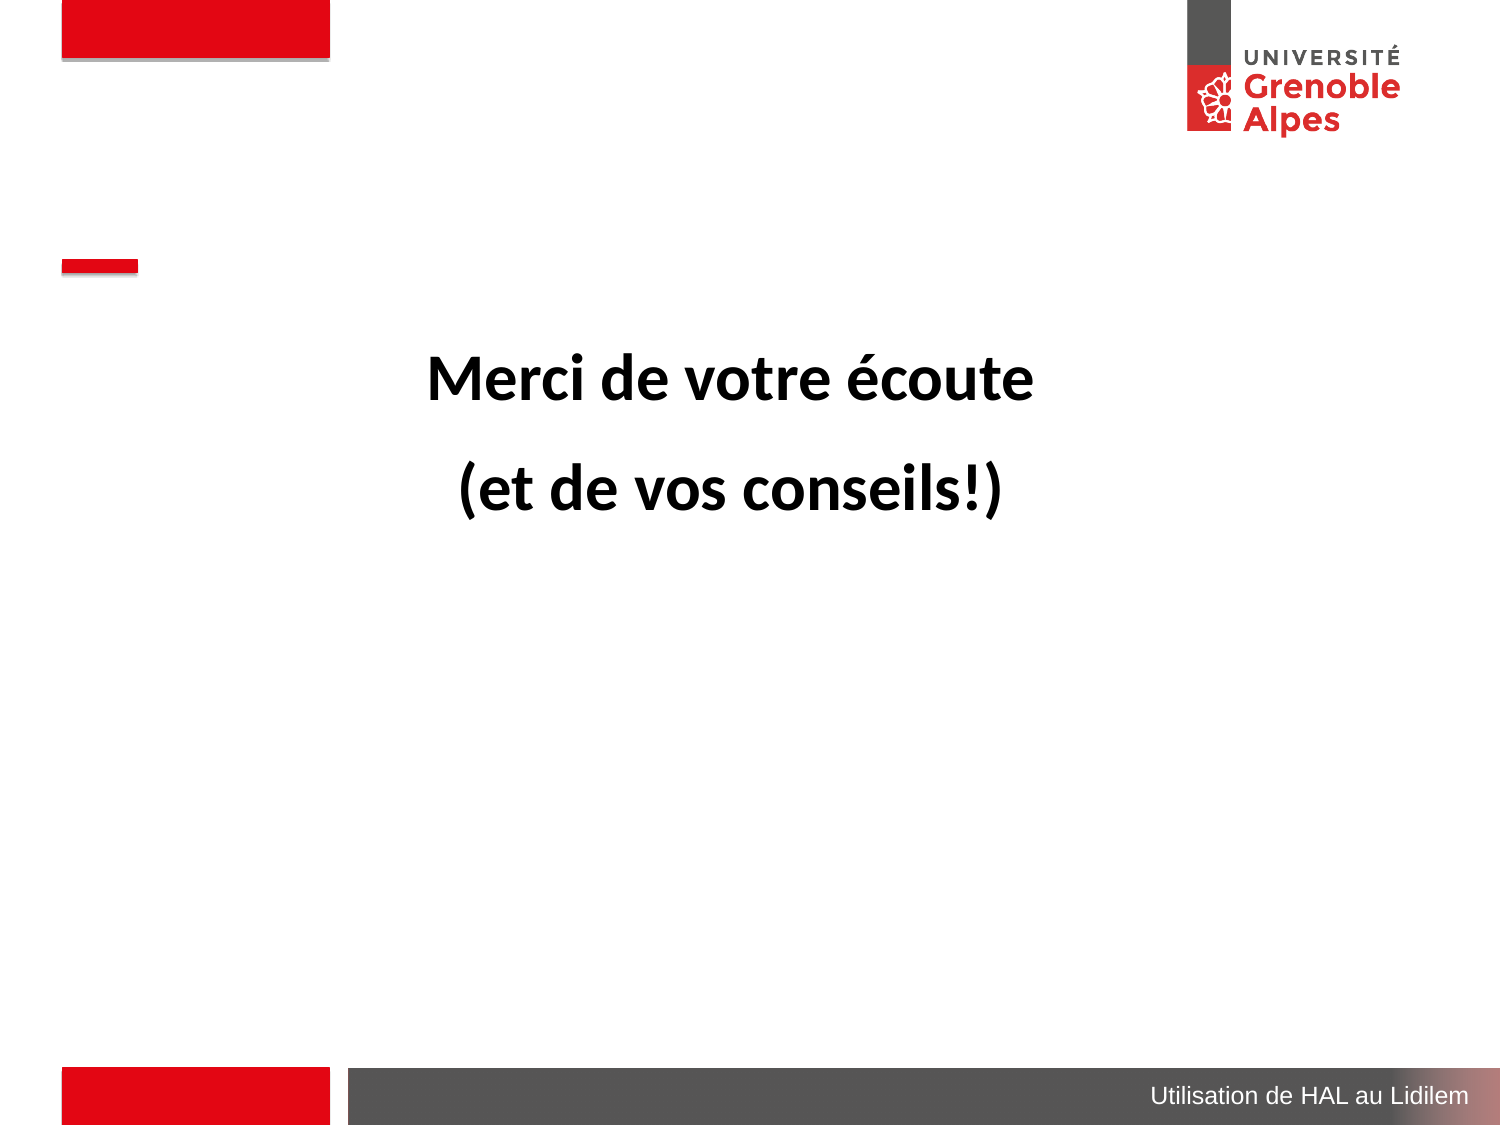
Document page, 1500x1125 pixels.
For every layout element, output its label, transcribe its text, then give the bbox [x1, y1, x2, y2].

picture [1187, 0, 1400, 138]
footer Utilisation de HAL au Lidilem [1009, 1065, 1485, 1125]
list Merci de votre écoute (et de vos conseils!) [62, 326, 1400, 681]
